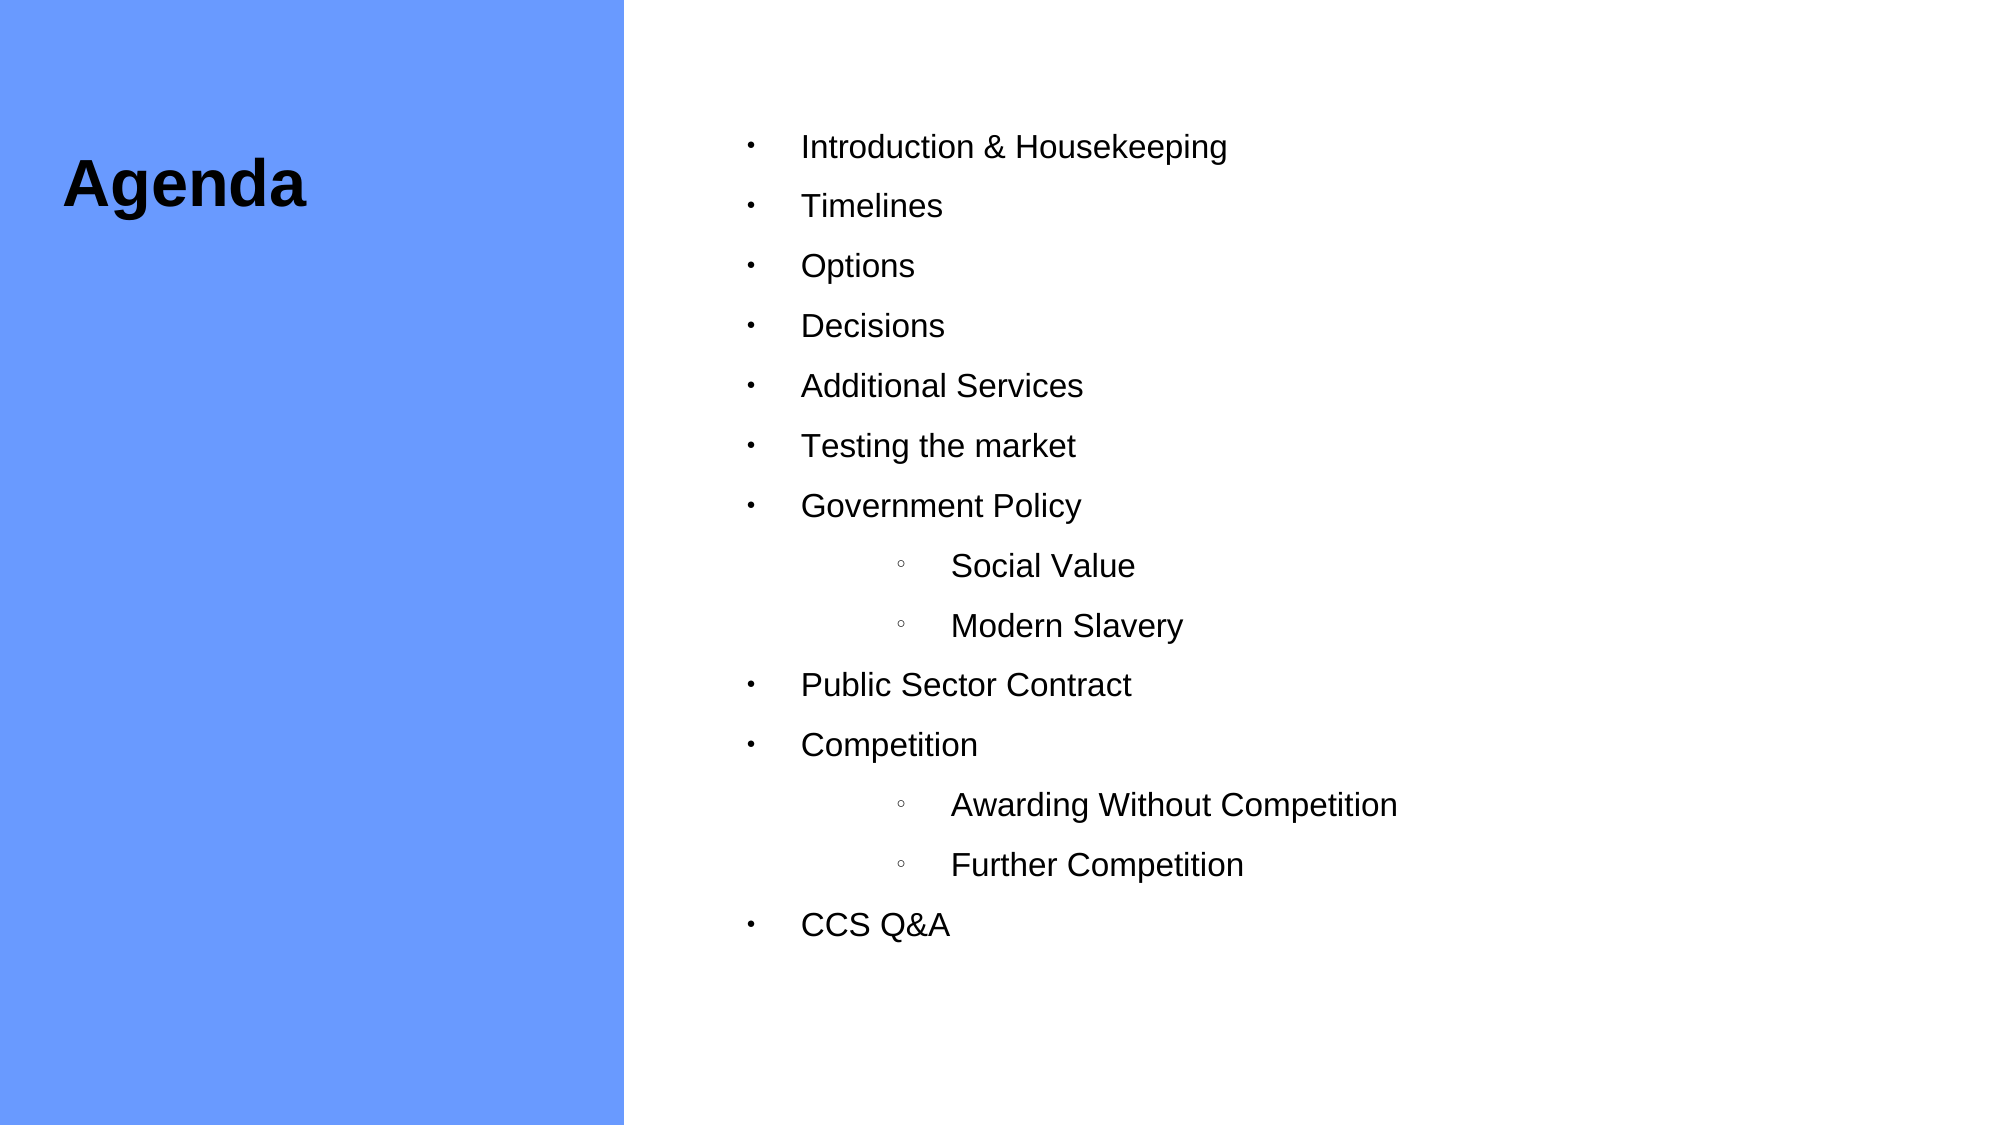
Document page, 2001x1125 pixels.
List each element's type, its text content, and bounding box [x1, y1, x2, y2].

title Agenda [62, 139, 564, 279]
text_box Introduction & Housekeeping Timelines Options Decisions Additional Services Testing the market Government Policy Social Value Modern Slavery Public Sector Contract Competition Awarding Without Competition Further Competition CCS Q&A [690, 89, 1882, 1037]
